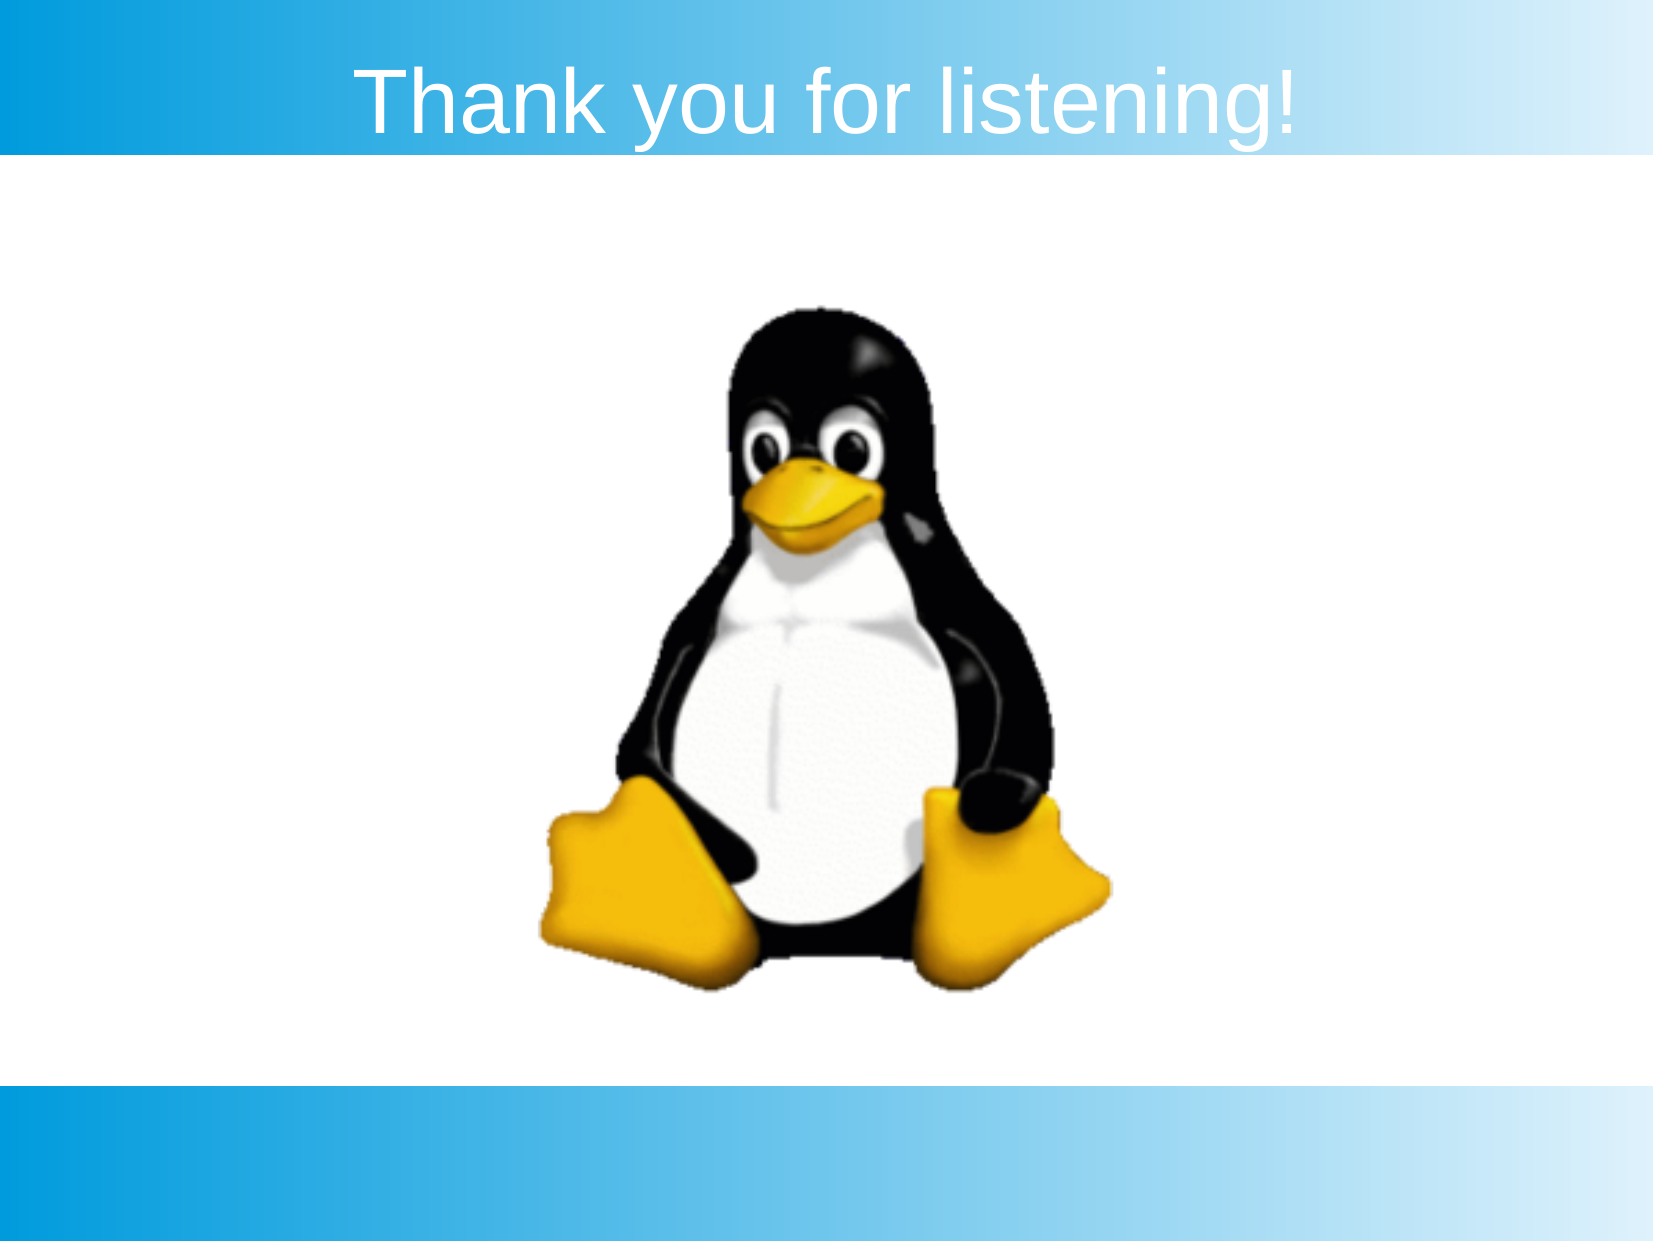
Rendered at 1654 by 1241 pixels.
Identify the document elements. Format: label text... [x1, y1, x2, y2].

picture [523, 290, 1130, 1010]
title Thank you for listening! [82, 49, 1571, 155]
